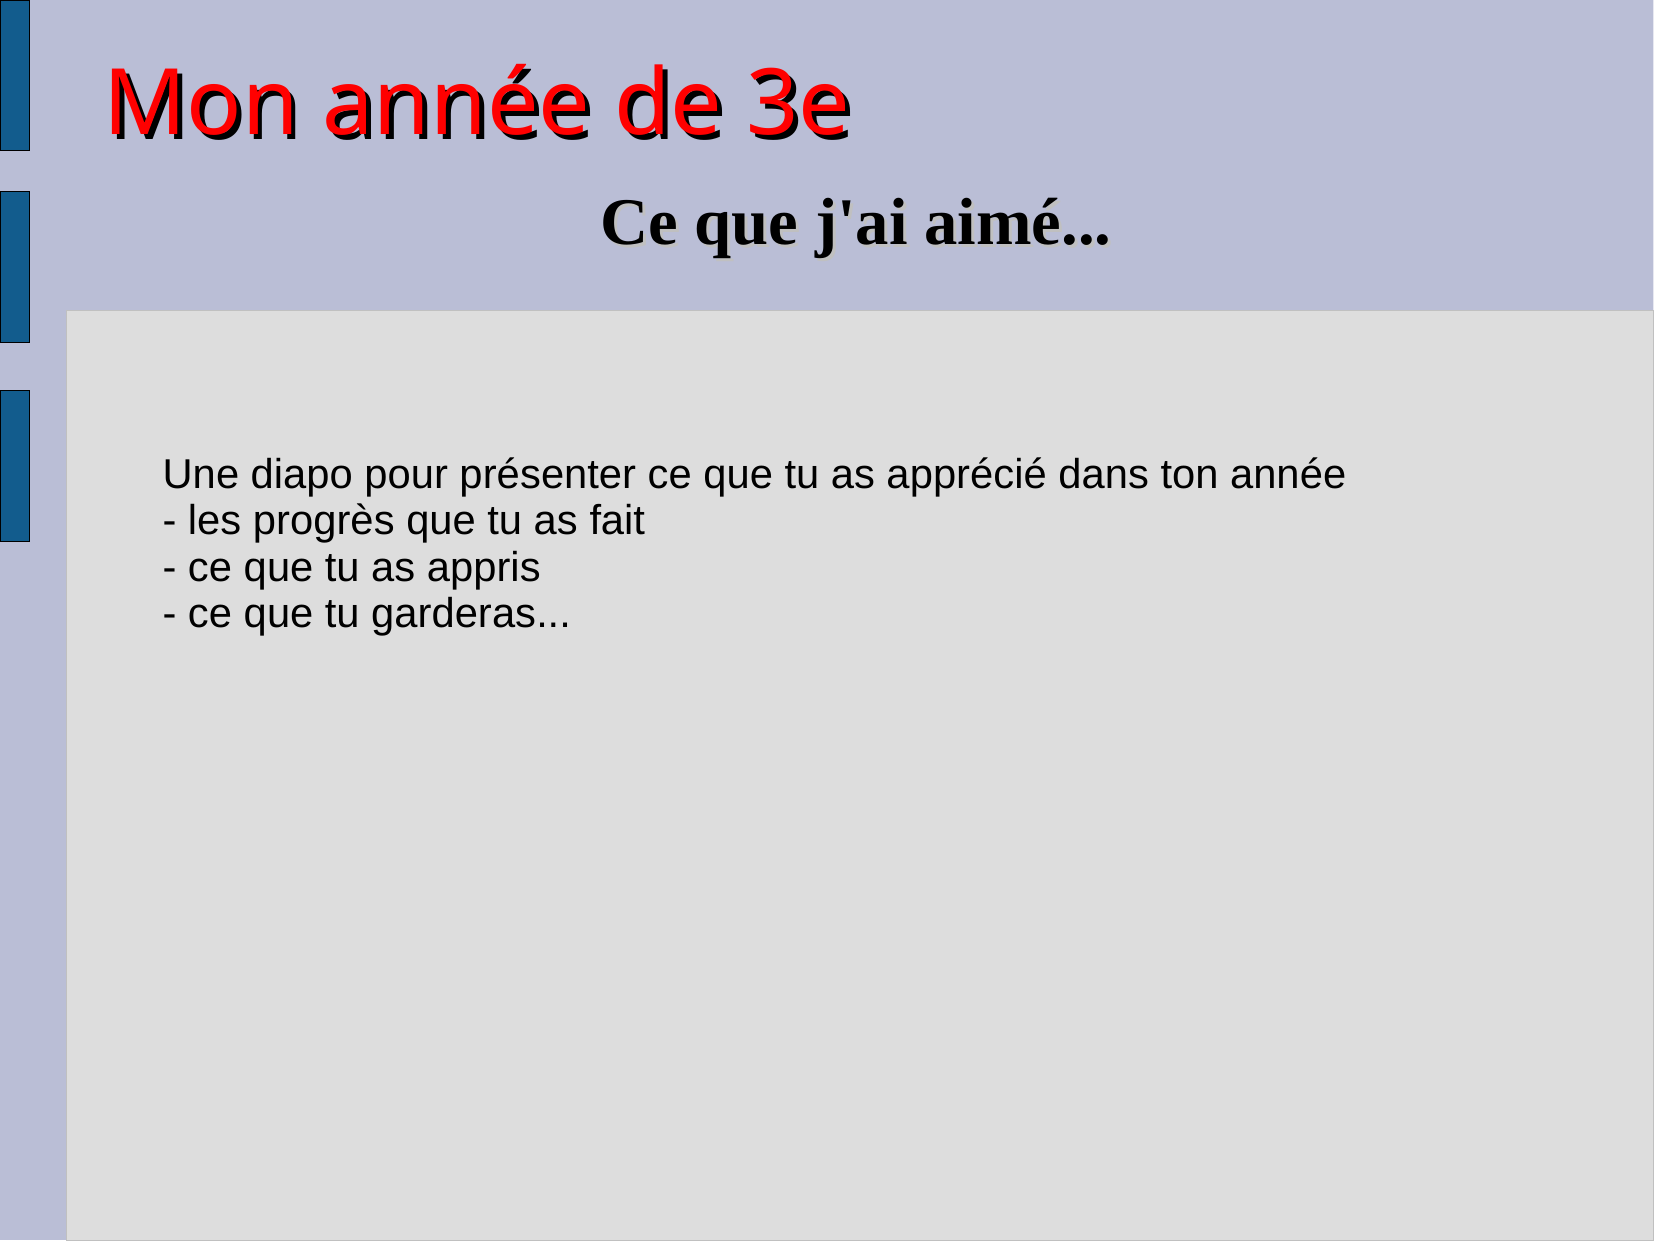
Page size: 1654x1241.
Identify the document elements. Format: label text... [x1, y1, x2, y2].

text_box Une diapo pour présenter ce que tu as apprécié dans ton année - les progrès que tu as fait - ce que tu as appris - ce que tu garderas... [147, 442, 1536, 645]
text_box Mon année de 3e [88, 29, 1595, 145]
text_box Ce que j'ai aimé... [324, 177, 1388, 267]
